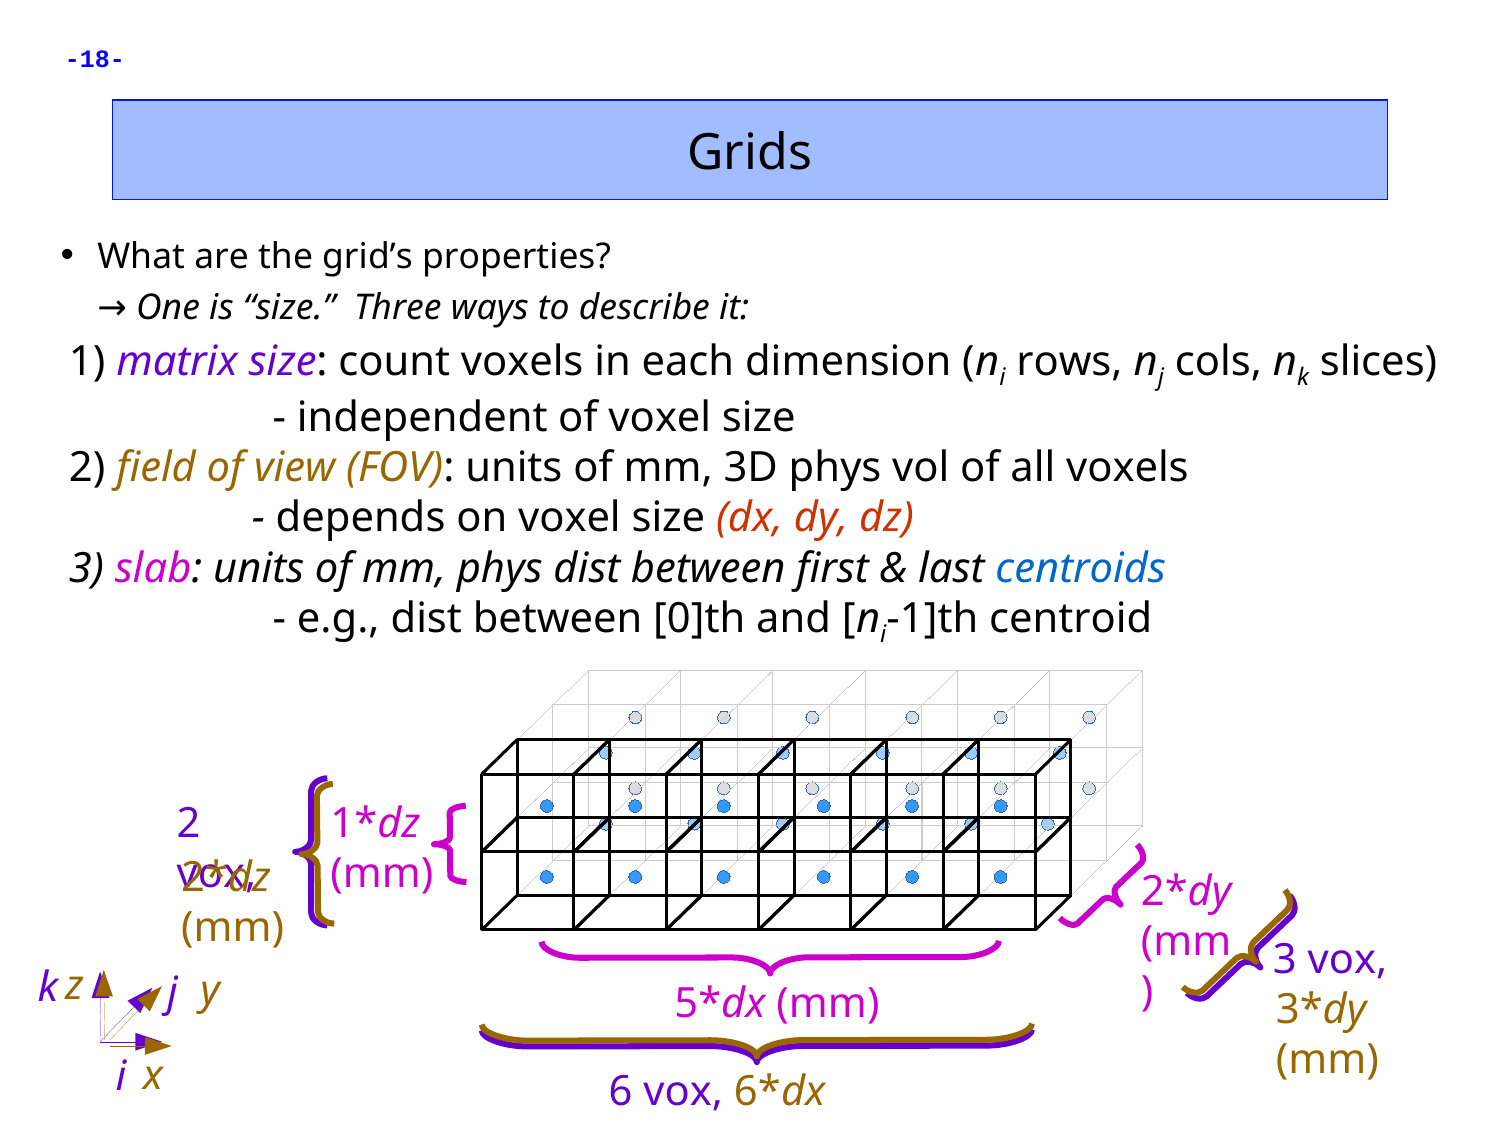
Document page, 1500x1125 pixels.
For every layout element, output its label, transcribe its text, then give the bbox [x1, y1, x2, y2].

text_box [1082, 711, 1096, 724]
text_box [717, 870, 731, 884]
text_box [817, 799, 831, 813]
text_box [1056, 749, 1067, 760]
text_box [964, 819, 973, 825]
text_box 6 vox, 6*dx (mm) [593, 1056, 948, 1122]
text_box [717, 799, 731, 813]
text_box z [50, 950, 105, 1016]
text_box [805, 783, 819, 795]
text_box 1*dz (mm) [315, 788, 453, 904]
text_box [540, 799, 554, 813]
text_box y [185, 958, 241, 1021]
text_box [994, 711, 1008, 724]
text_box x [128, 1040, 174, 1105]
text_box 2*dy (mm) [1126, 856, 1258, 972]
text_box [692, 826, 700, 831]
text_box [969, 826, 977, 831]
text_box [717, 711, 731, 724]
text_box [805, 711, 819, 724]
text_box 5*dx (mm) [659, 968, 917, 1034]
text_box [688, 748, 700, 760]
text_box [628, 870, 642, 884]
text_box [905, 711, 919, 724]
text_box 2*dz (mm) [166, 842, 302, 958]
text_box [1041, 819, 1049, 825]
text_box 2 vox, [161, 788, 306, 904]
text_box [994, 870, 1007, 884]
text_box 3*dy (mm) [1261, 974, 1396, 1090]
text_box [687, 819, 696, 825]
text_box Grids [112, 99, 1388, 200]
text_box i [100, 1043, 146, 1107]
text_box [1082, 783, 1096, 795]
text_box [776, 819, 788, 825]
text_box [905, 783, 919, 795]
text_box [817, 870, 831, 884]
text_box [599, 748, 608, 760]
text_box k [22, 952, 78, 1018]
text_box [965, 748, 977, 760]
text_box x [128, 1040, 144, 1046]
text_box 3 vox, [1258, 924, 1419, 1040]
text_box [994, 783, 1008, 795]
text_box 2*dy (mm) [1228, 960, 1258, 972]
text_box [628, 799, 642, 813]
text_box What are the grid’s properties? → One is “size.” Three ways to describe it: [44, 224, 1488, 374]
text_box [1042, 826, 1054, 831]
text_box [628, 783, 642, 795]
text_box [717, 783, 731, 795]
text_box [994, 799, 1008, 813]
text_box [540, 870, 554, 884]
text_box [905, 870, 919, 884]
text_box [905, 799, 919, 813]
text_box 2 vox, [302, 858, 306, 904]
text_box [628, 711, 642, 724]
text_box j [152, 957, 207, 1022]
text_box [876, 748, 885, 760]
text_box 1) matrix size: count voxels in each dimension (ni rows, nj cols, nk slices) - independent of voxel size 2) field of view (FOV): units of mm, 3D phys vol of all voxels - depends on voxel size (dx, dy, dz) 3) slab: units of mm, phys dist between first & last centroids - e.g., dist between [0]th and [ni-1]th centroid [54, 325, 1500, 655]
text_box [779, 749, 790, 760]
